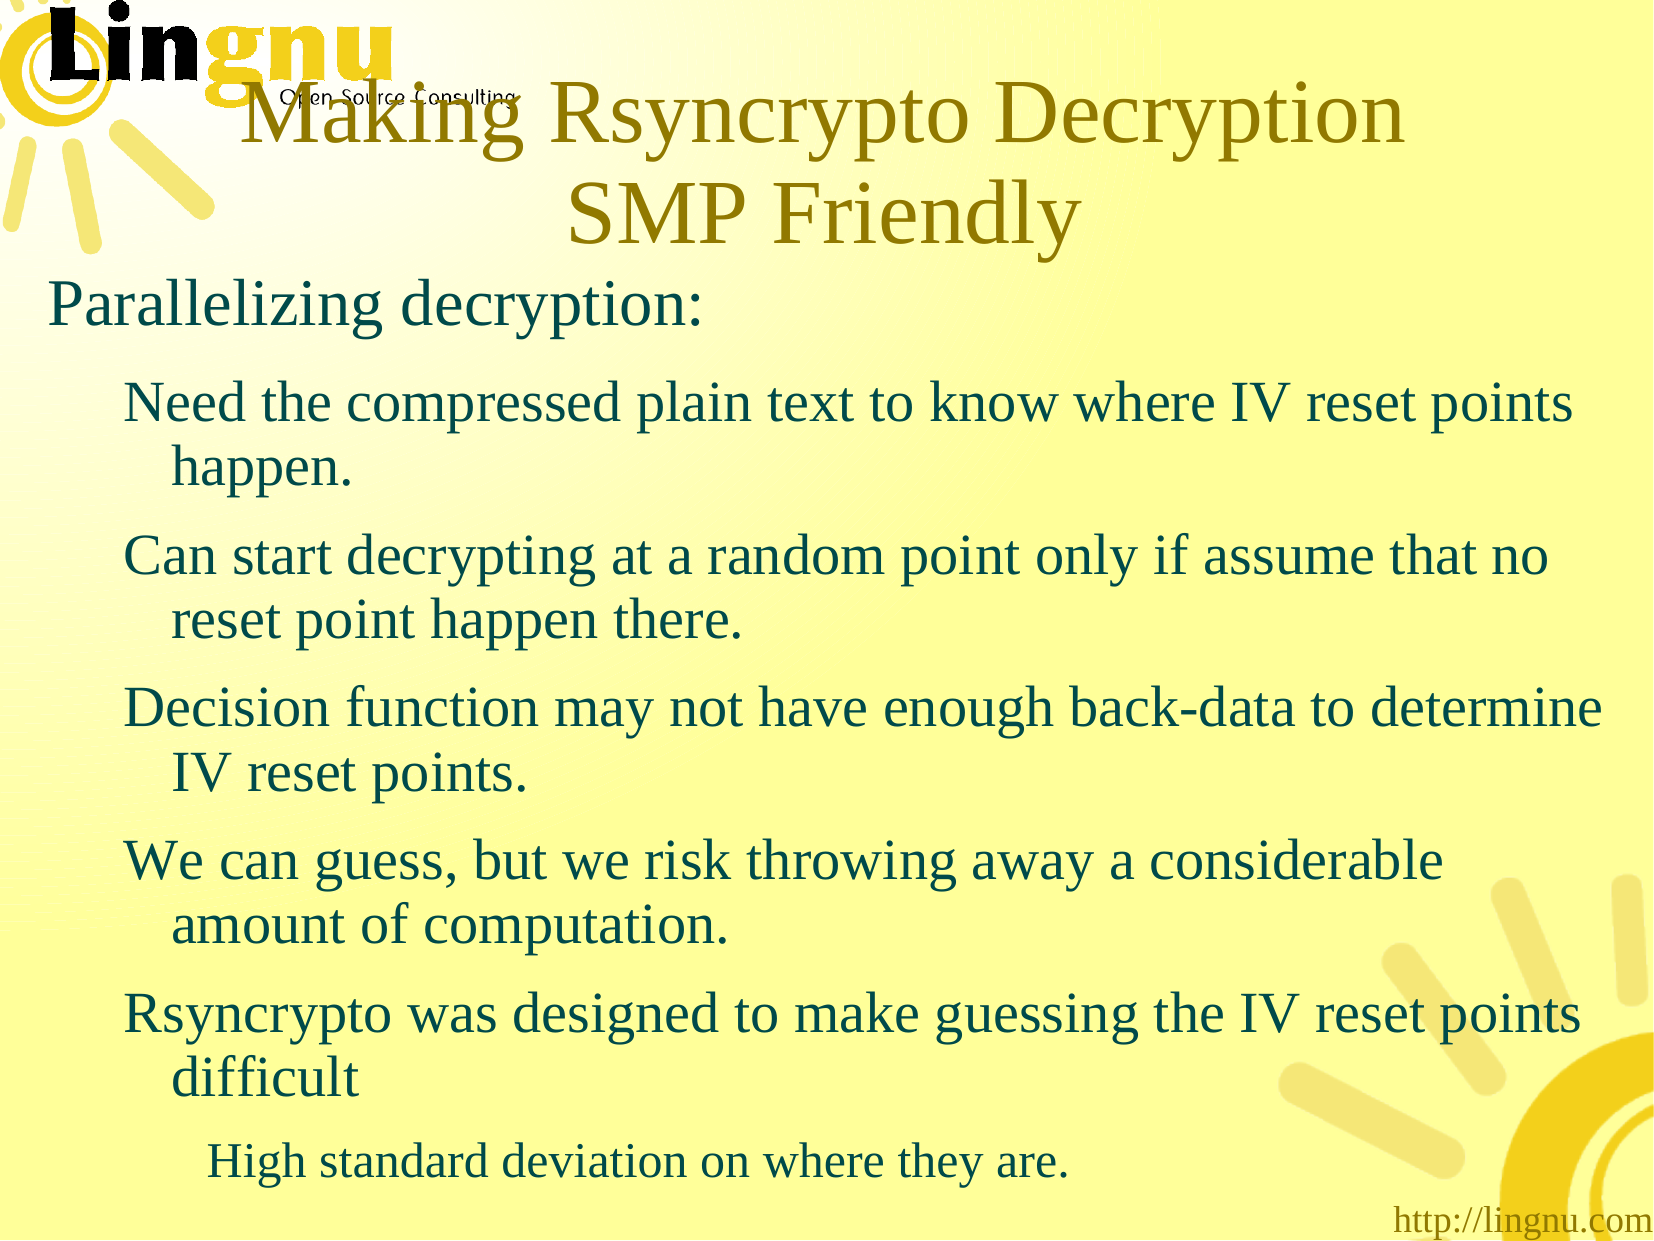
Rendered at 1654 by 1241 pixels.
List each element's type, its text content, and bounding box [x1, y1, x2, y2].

picture [0, 0, 516, 256]
picture [1256, 871, 1654, 1241]
title Making Rsyncrypto Decryption SMP Friendly [118, 58, 1531, 265]
list Parallelizing decryption: Need the compressed plain text to know where IV reset points happen. Can start decrypting at a random point only if assume that no reset point happen there. Decision function may not have enough back-data to determine IV reset points. We can guess, but we risk throwing away a considerable amount of computation. Rsyncrypto was designed to make guessing the IV reset points difficult High standard deviation on where they are. [29, 265, 1625, 1211]
